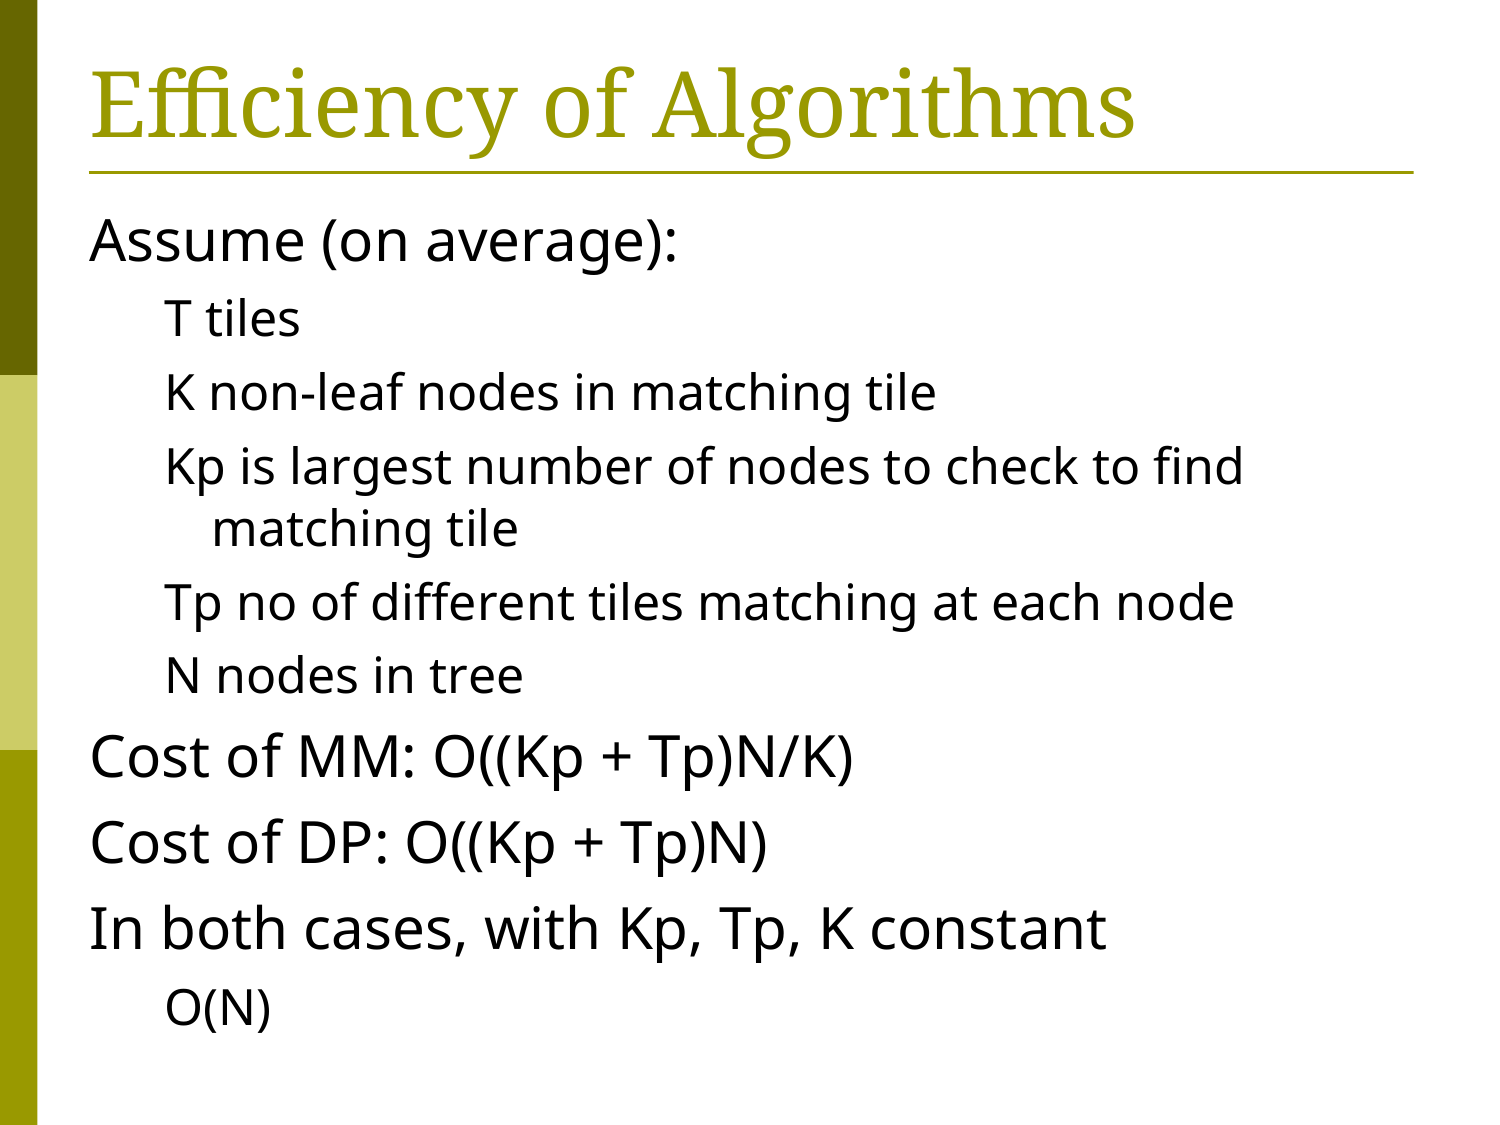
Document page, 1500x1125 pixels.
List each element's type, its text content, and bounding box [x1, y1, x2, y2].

title Efficiency of Algorithms [75, 45, 1426, 173]
list Assume (on average): T tiles K non-leaf nodes in matching tile Kp is largest number of nodes to check to find matching tile Tp no of different tiles matching at each node N nodes in tree Cost of MM: O((Kp + Tp)N/K) Cost of DP: O((Kp + Tp)N) In both cases, with Kp, Tp, K constant O(N) [75, 196, 1426, 1006]
